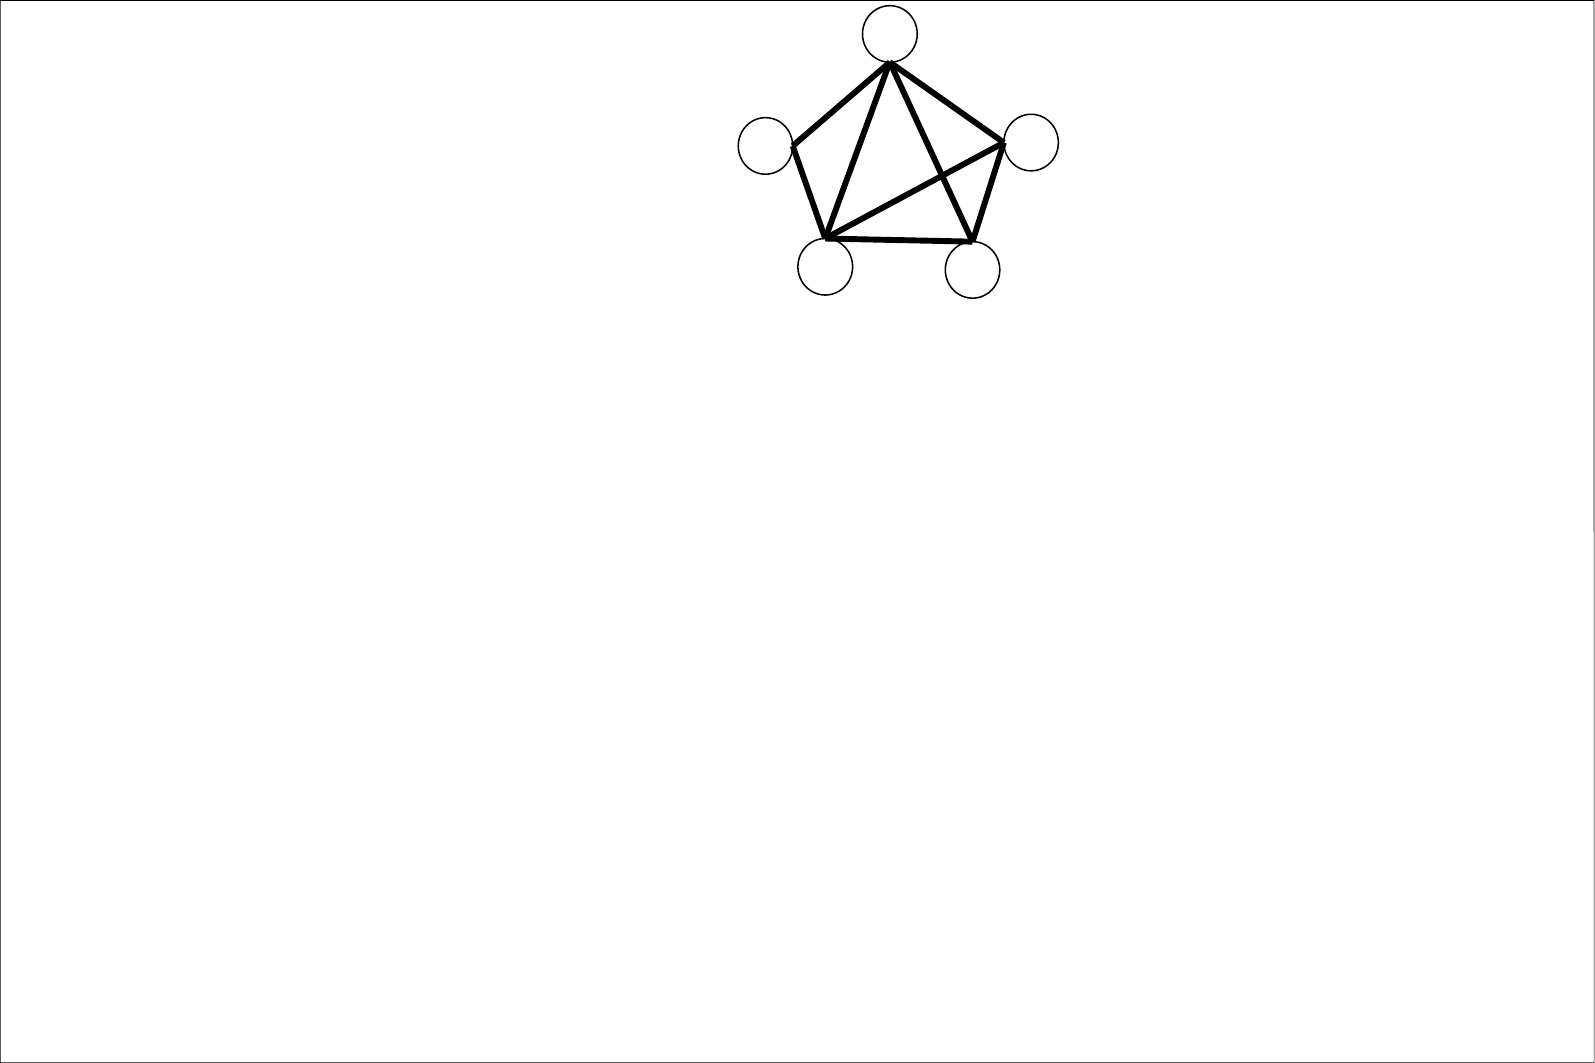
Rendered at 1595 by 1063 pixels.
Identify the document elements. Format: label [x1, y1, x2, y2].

text_box [862, 5, 918, 62]
text_box [738, 117, 793, 175]
text_box [945, 241, 1000, 299]
text_box [1004, 114, 1059, 171]
text_box [797, 238, 853, 296]
